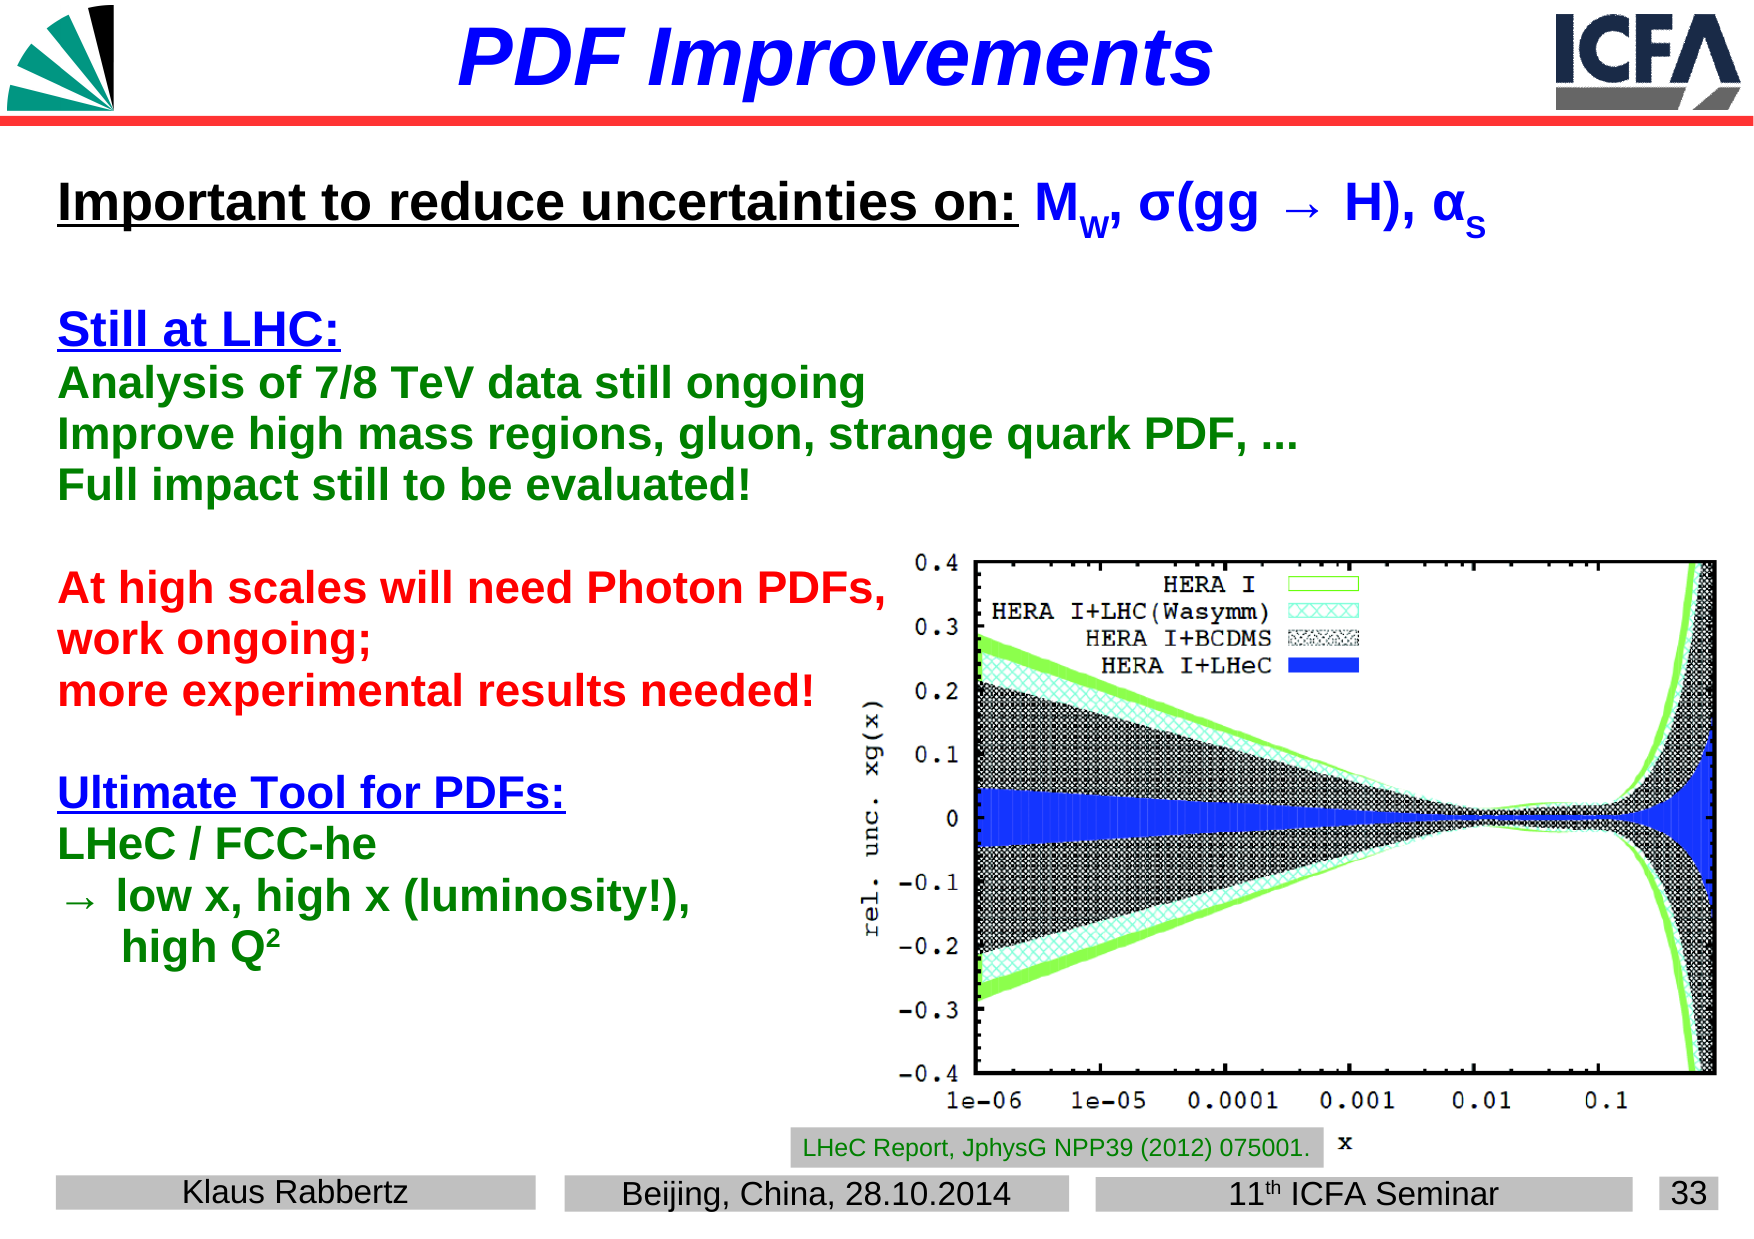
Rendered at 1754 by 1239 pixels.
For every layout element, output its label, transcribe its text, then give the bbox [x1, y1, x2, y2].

picture [859, 544, 1737, 1162]
text_box LHeC Report, JphysG NPP39 (2012) 075001. [790, 1127, 1324, 1168]
title PDF Improvements [129, 0, 1545, 114]
picture [1556, 14, 1741, 110]
picture [7, 5, 114, 112]
text_box Important to reduce uncertainties on: MW, σ(gg → H), αS Still at LHC: Analysis of 7/8 TeV data still ongoing Improve high mass regions, gluon, strange quark PDF, ... Full impact still to be evaluated! At high scales will need Photon PDFs, work ongoing; more experimental results needed! Ultimate Tool for PDFs: LHeC / FCC-he → low x, high x (luminosity!), high Q2 [45, 165, 1499, 1031]
